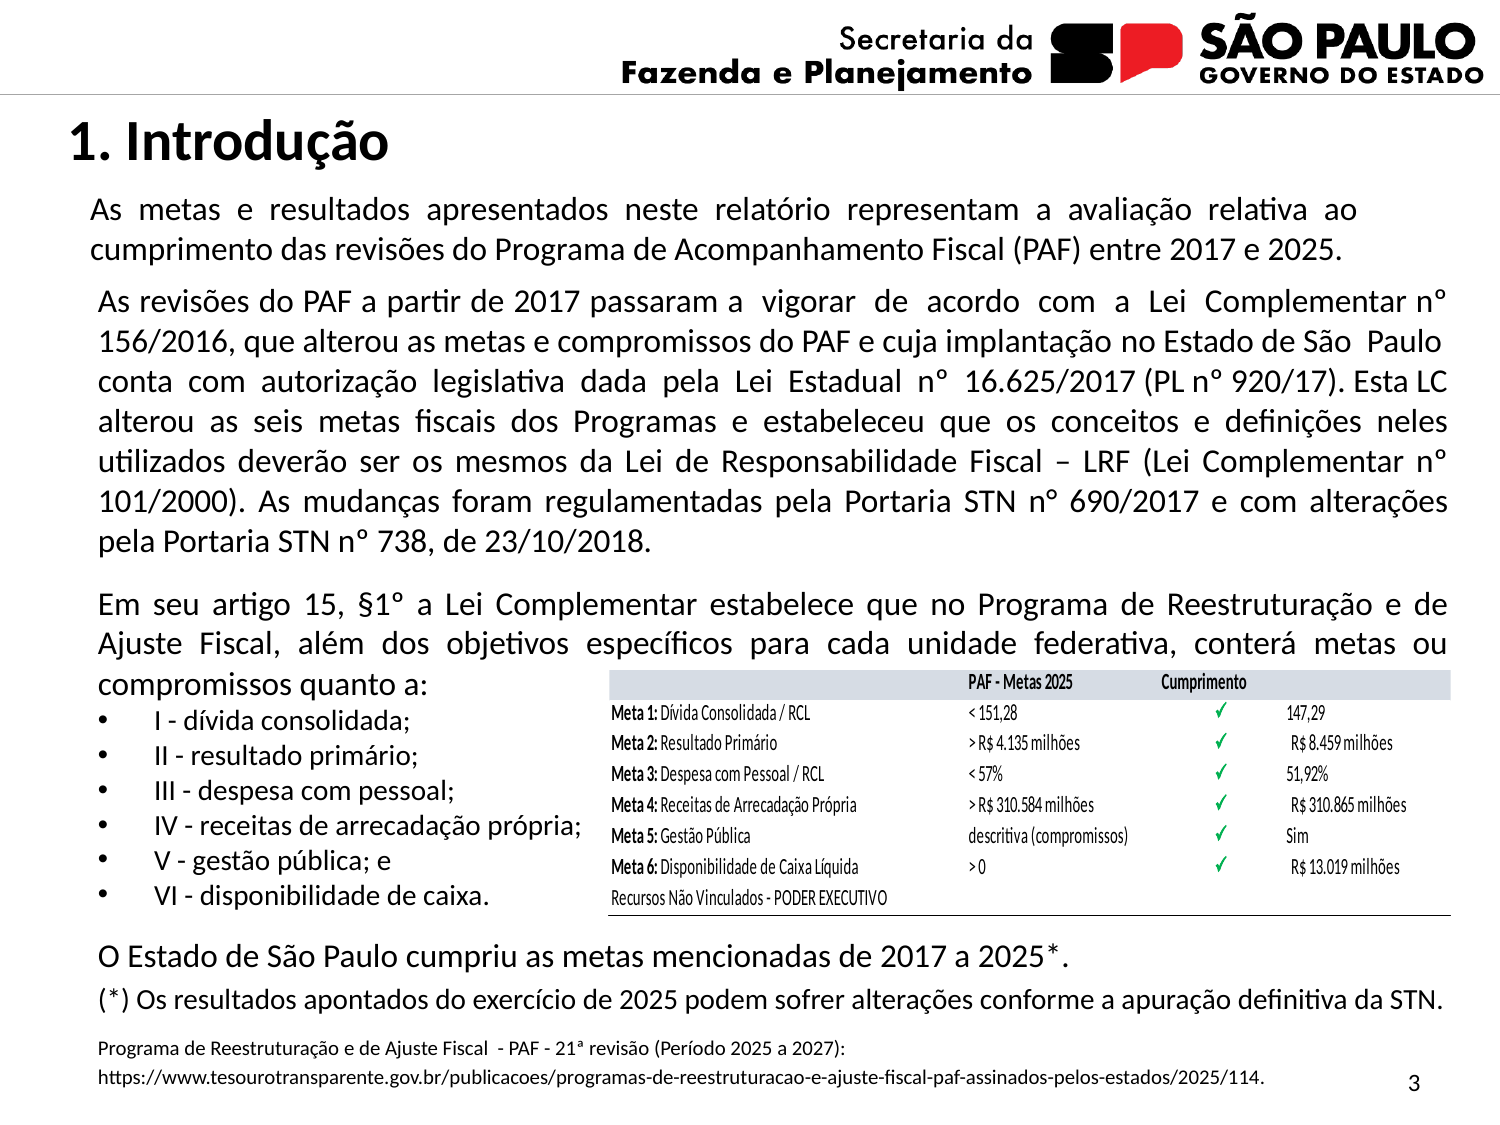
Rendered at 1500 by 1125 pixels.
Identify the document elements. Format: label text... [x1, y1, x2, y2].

text_box 1. Introdução [52, 94, 1234, 181]
chart [608, 668, 1452, 917]
text_box As metas e resultados apresentados neste relatório representam a avaliação relativa ao cumprimento das revisões do Programa de Acompanhamento Fiscal (PAF) entre 2017 e 2025. [74, 179, 1458, 276]
text_box Elaborado por CAF-G em 13-03-2019 [856, 1074, 1499, 1116]
text_box As revisões do PAF a partir de 2017 passaram a vigorar de acordo com a Lei Complementar nº 156/2016, que alterou as metas e compromissos do PAF e cuja implantação no Estado de São Paulo conta com autorização legislativa dada pela Lei Estadual nº 16.625/2017 (PL nº 920/17). Esta LC alterou as seis metas fiscais dos Programas e estabeleceu que os conceitos e definições neles utilizados deverão ser os mesmos da Lei de Responsabilidade Fiscal – LRF (Lei Complementar nº 101/2000). As mudanças foram regulamentadas pela Portaria STN n° 690/2017 e com alterações pela Portaria STN nº 738, de 23/10/2018. Em seu artigo 15, §1º a Lei Complementar estabelece que no Programa de Reestruturação e de Ajuste Fiscal, além dos objetivos específicos para cada unidade federativa, conterá metas ou compromissos quanto a: I - dívida consolidada; II - resultado primário; III - despesa com pessoal; IV - receitas de arrecadação própria; V - gestão pública; e VI - disponibilidade de caixa. O Estado de São Paulo cumpriu as metas mencionadas de 2017 a 2025*. (*) Os resultados apontados do exercício de 2025 podem sofrer alterações conforme a apuração definitiva da STN. Programa de Reestruturação e de Ajuste Fiscal - PAF - 21ª revisão (Período 2025 a 2027): https://www.tesourotransparente.gov.br/publicacoes/programas-de-reestruturacao-e-ajuste-fiscal-paf-assinados-pelos-estados/2025/114. [82, 272, 1465, 1112]
